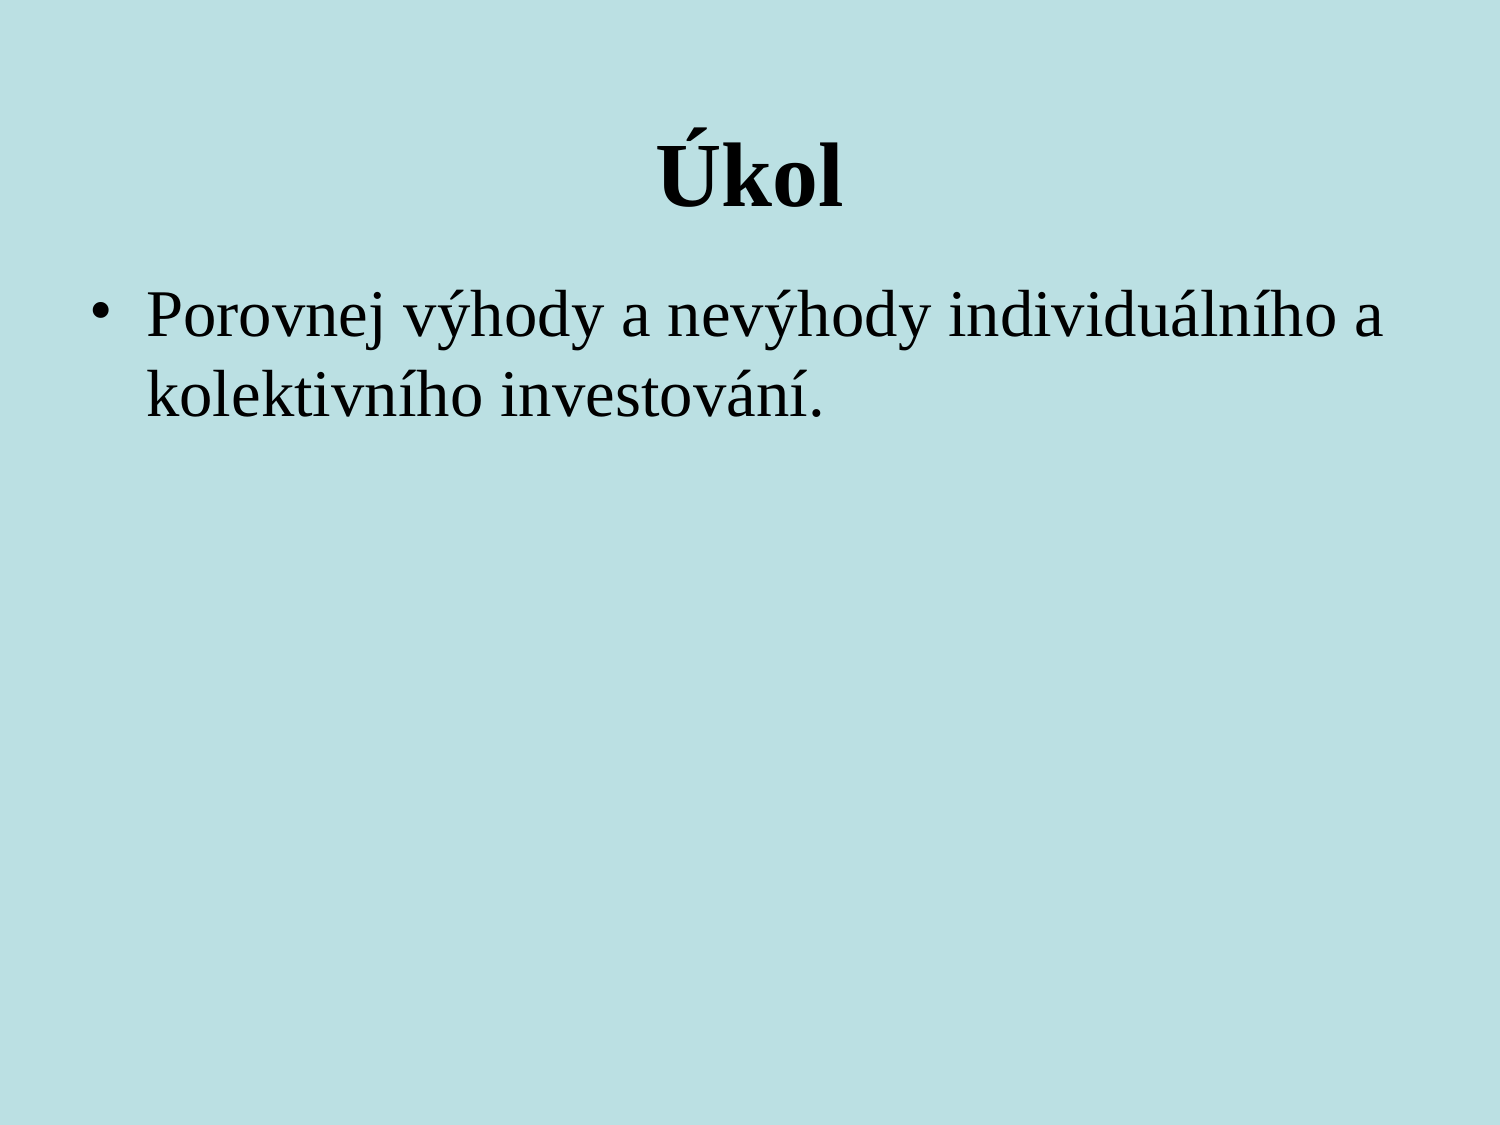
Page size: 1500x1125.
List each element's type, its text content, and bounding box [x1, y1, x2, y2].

title Úkol [75, 44, 1426, 233]
list Porovnej výhody a nevýhody individuálního a kolektivního investování. [75, 262, 1426, 1006]
